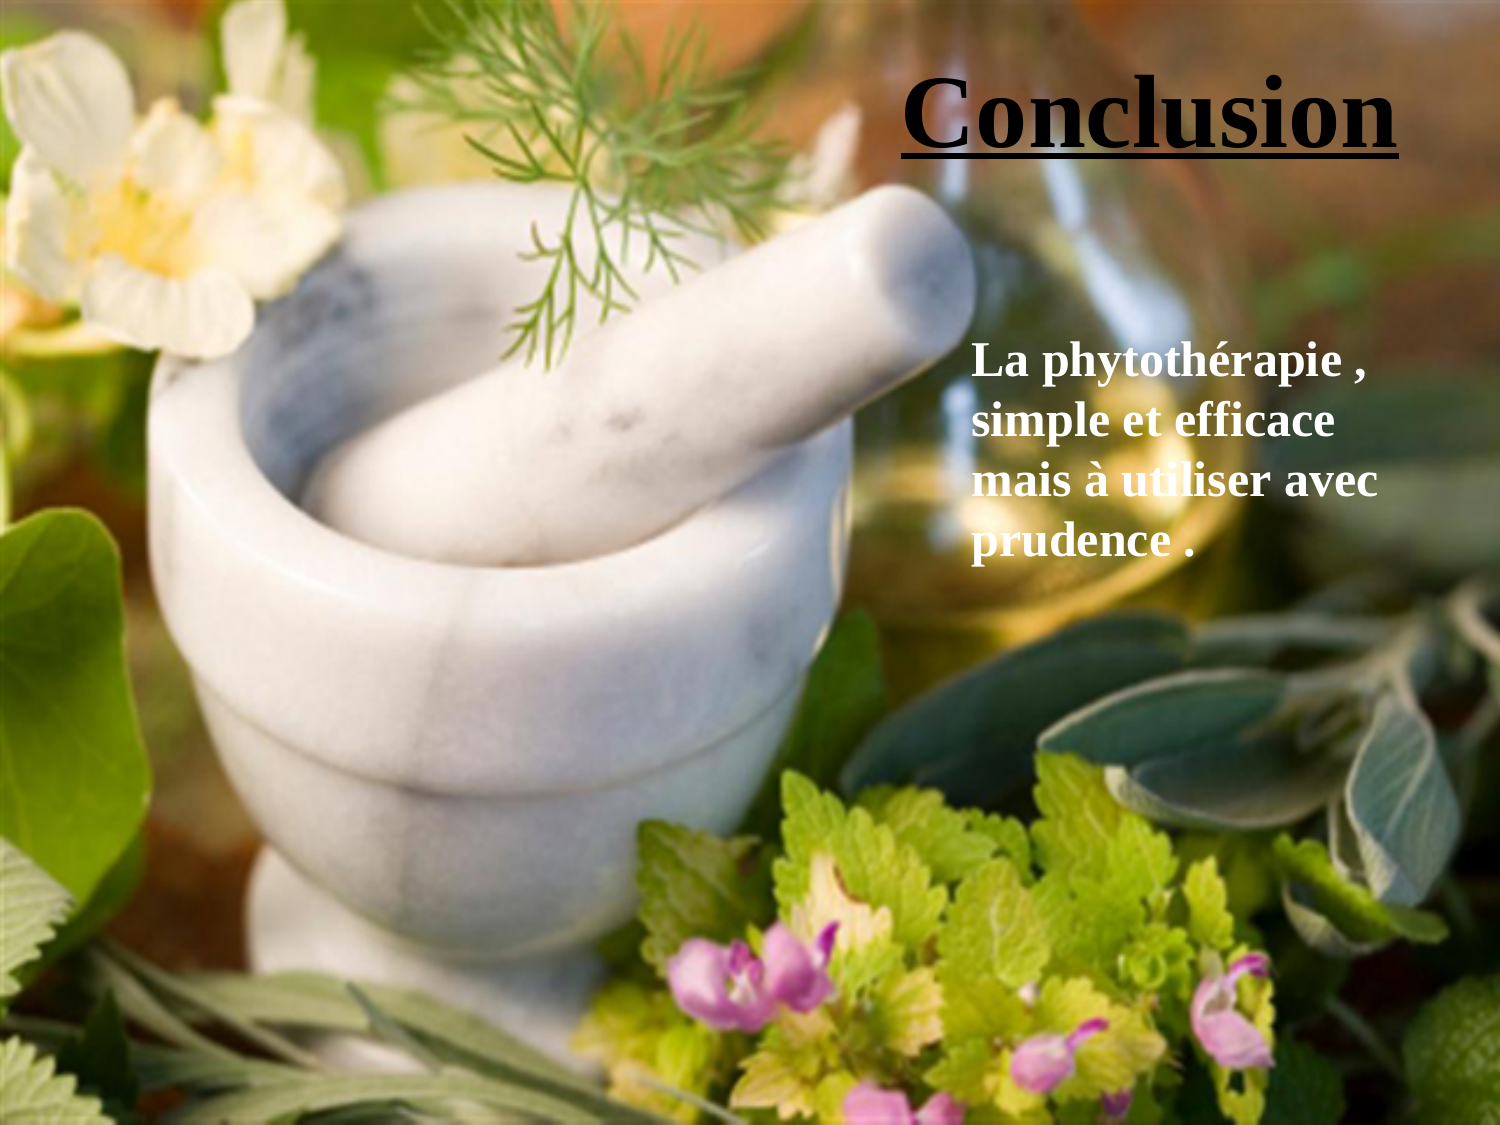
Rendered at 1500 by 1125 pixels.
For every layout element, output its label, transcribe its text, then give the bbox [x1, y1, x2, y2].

picture [0, 0, 1500, 1125]
text_box Conclusion [885, 35, 1500, 176]
text_box La phytothérapie , simple et efficace mais à utiliser avec prudence . [956, 319, 1430, 454]
